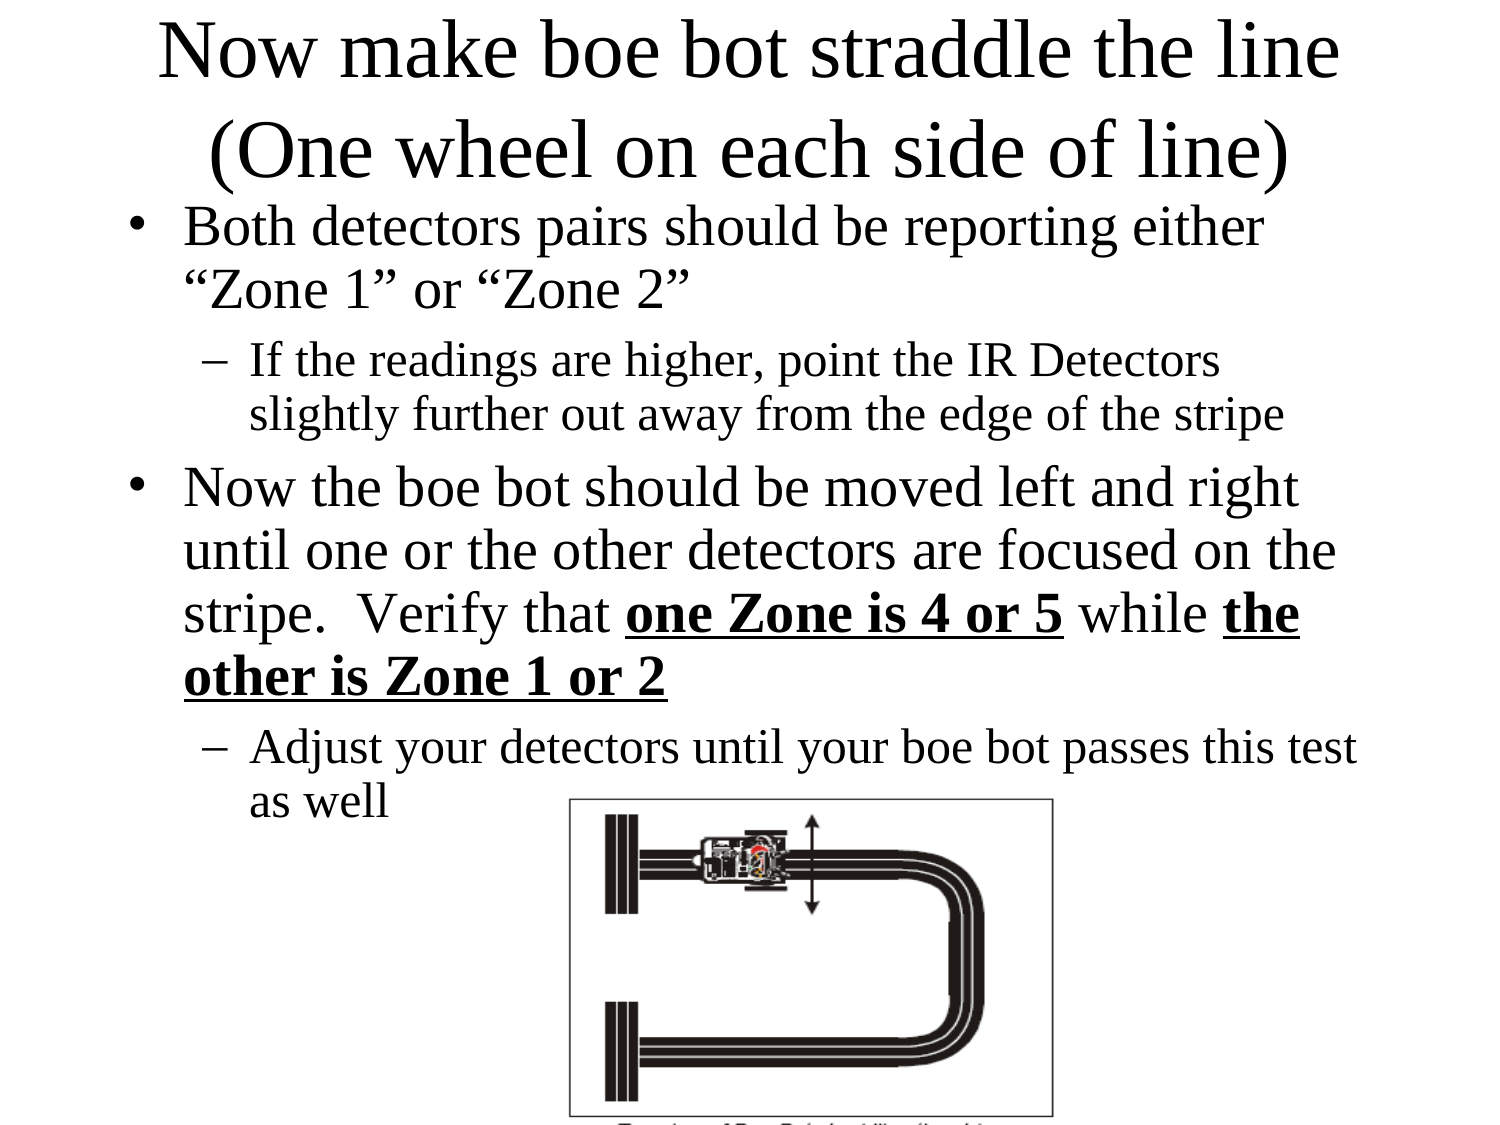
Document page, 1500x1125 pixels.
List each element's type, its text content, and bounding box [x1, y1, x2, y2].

title Now make boe bot straddle the line (One wheel on each side of line) [112, 0, 1388, 187]
list Both detectors pairs should be reporting either “Zone 1” or “Zone 2” If the readings are higher, point the IR Detectors slightly further out away from the edge of the stripe Now the boe bot should be moved left and right until one or the other detectors are focused on the stripe. Verify that one Zone is 4 or 5 while the other is Zone 1 or 2 Adjust your detectors until your boe bot passes this test as well [112, 187, 1388, 863]
picture [549, 787, 1060, 1125]
